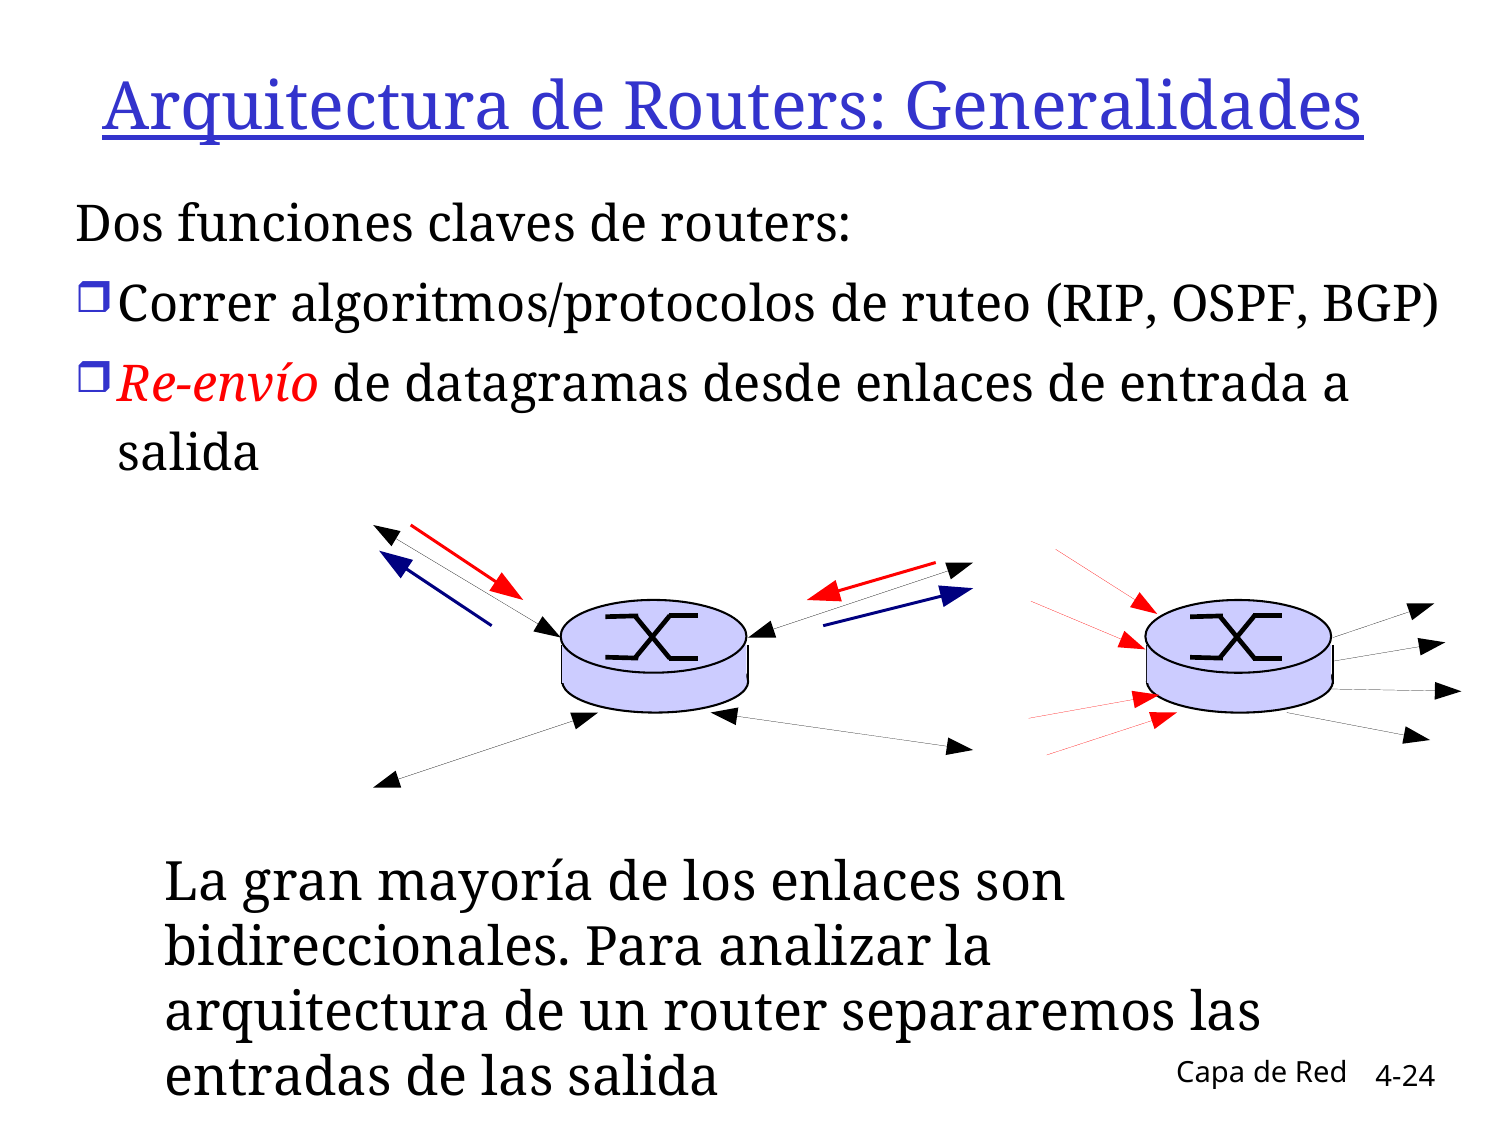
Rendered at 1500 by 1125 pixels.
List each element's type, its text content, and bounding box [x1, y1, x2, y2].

list Dos funciones claves de routers: Correr algoritmos/protocolos de ruteo (RIP, OSPF, BGP) Re-envío de datagramas desde enlaces de entrada a salida [75, 187, 1463, 526]
text_box [560, 599, 748, 713]
text_box La gran mayoría de los enlaces son bidireccionales. Para analizar la arquitectura de un router separaremos las entradas de las salida [150, 838, 1313, 1049]
title Arquitectura de Routers: Generalidades [87, 15, 1426, 187]
text_box [1145, 600, 1333, 713]
